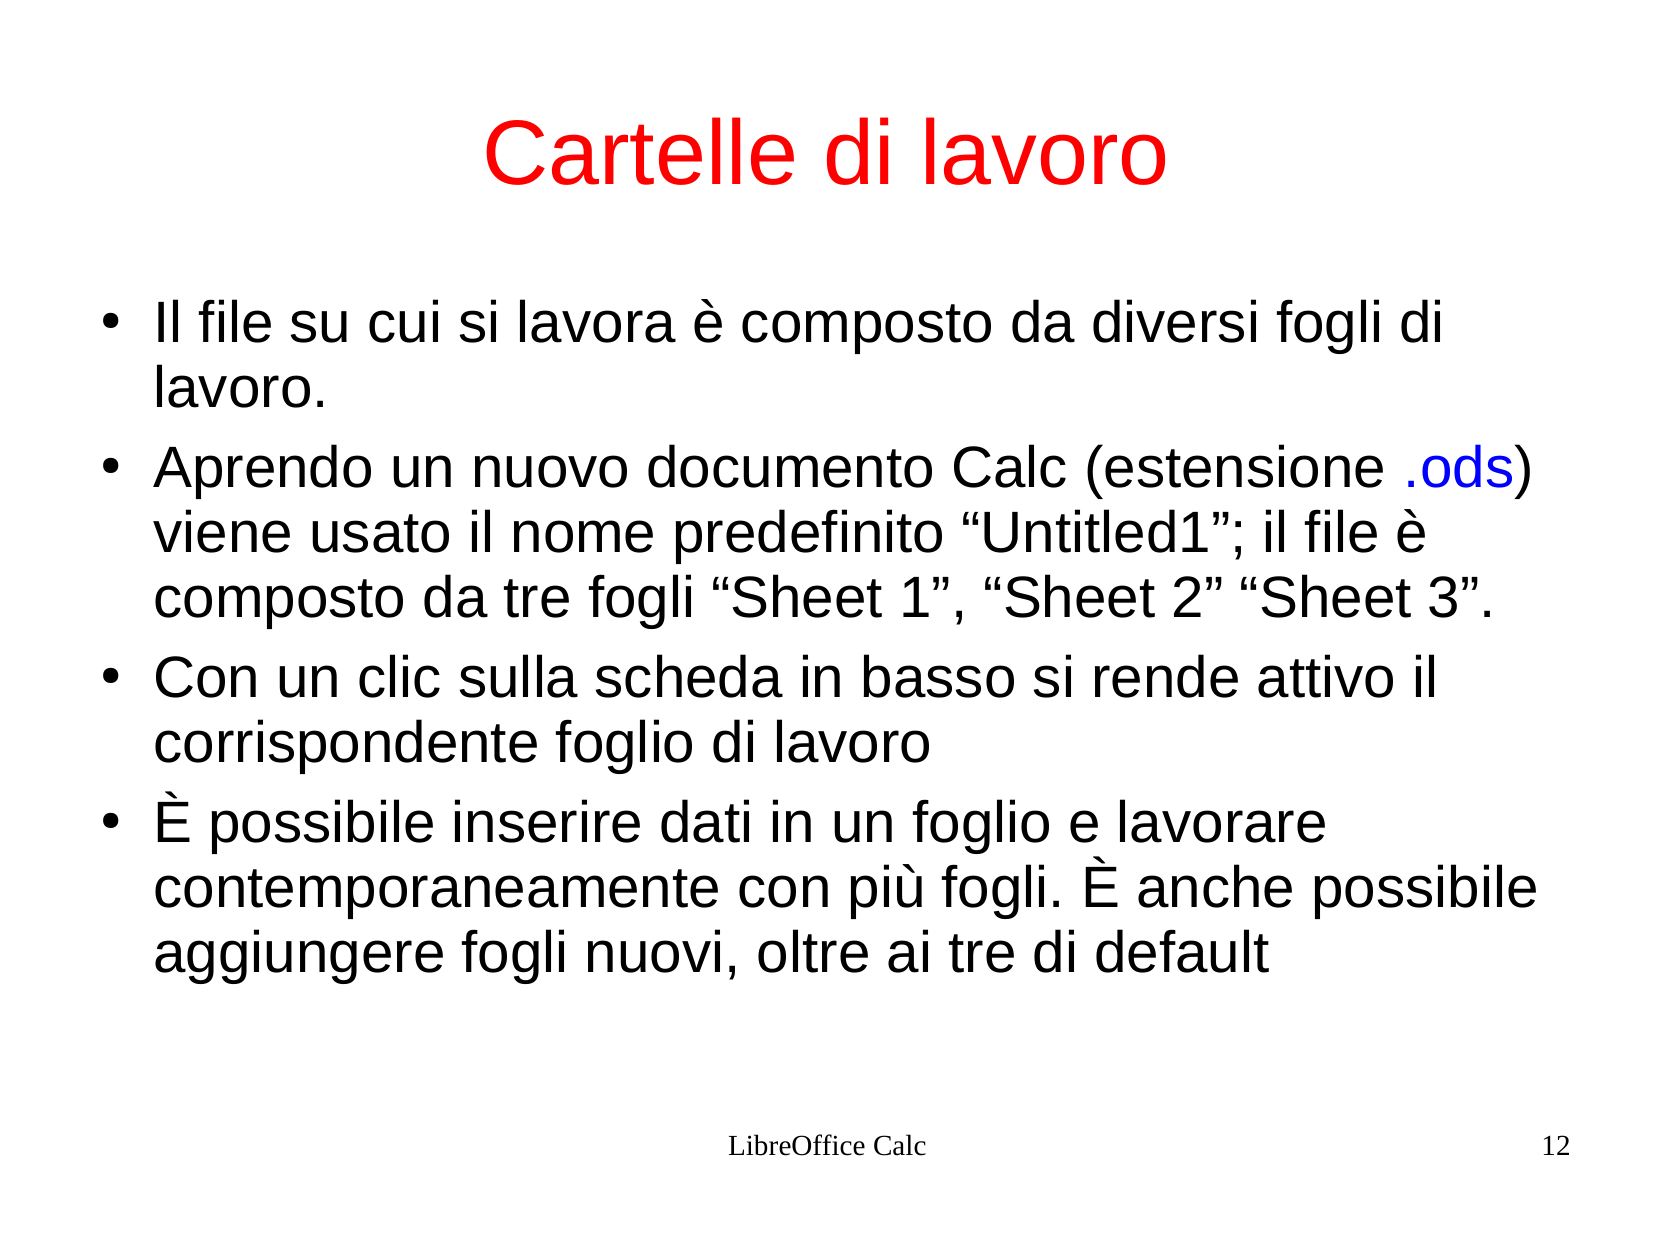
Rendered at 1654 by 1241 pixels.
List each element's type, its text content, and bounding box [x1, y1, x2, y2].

list Il file su cui si lavora è composto da diversi fogli di lavoro. Aprendo un nuovo documento Calc (estensione .ods) viene usato il nome predefinito “Untitled1”; il file è composto da tre fogli “Sheet 1”, “Sheet 2” “Sheet 3”. Con un clic sulla scheda in basso si rende attivo il corrispondente foglio di lavoro È possibile inserire dati in un foglio e lavorare contemporaneamente con più fogli. È anche possibile aggiungere fogli nuovi, oltre ai tre di default [82, 290, 1571, 1109]
title Cartelle di lavoro [82, 49, 1571, 257]
